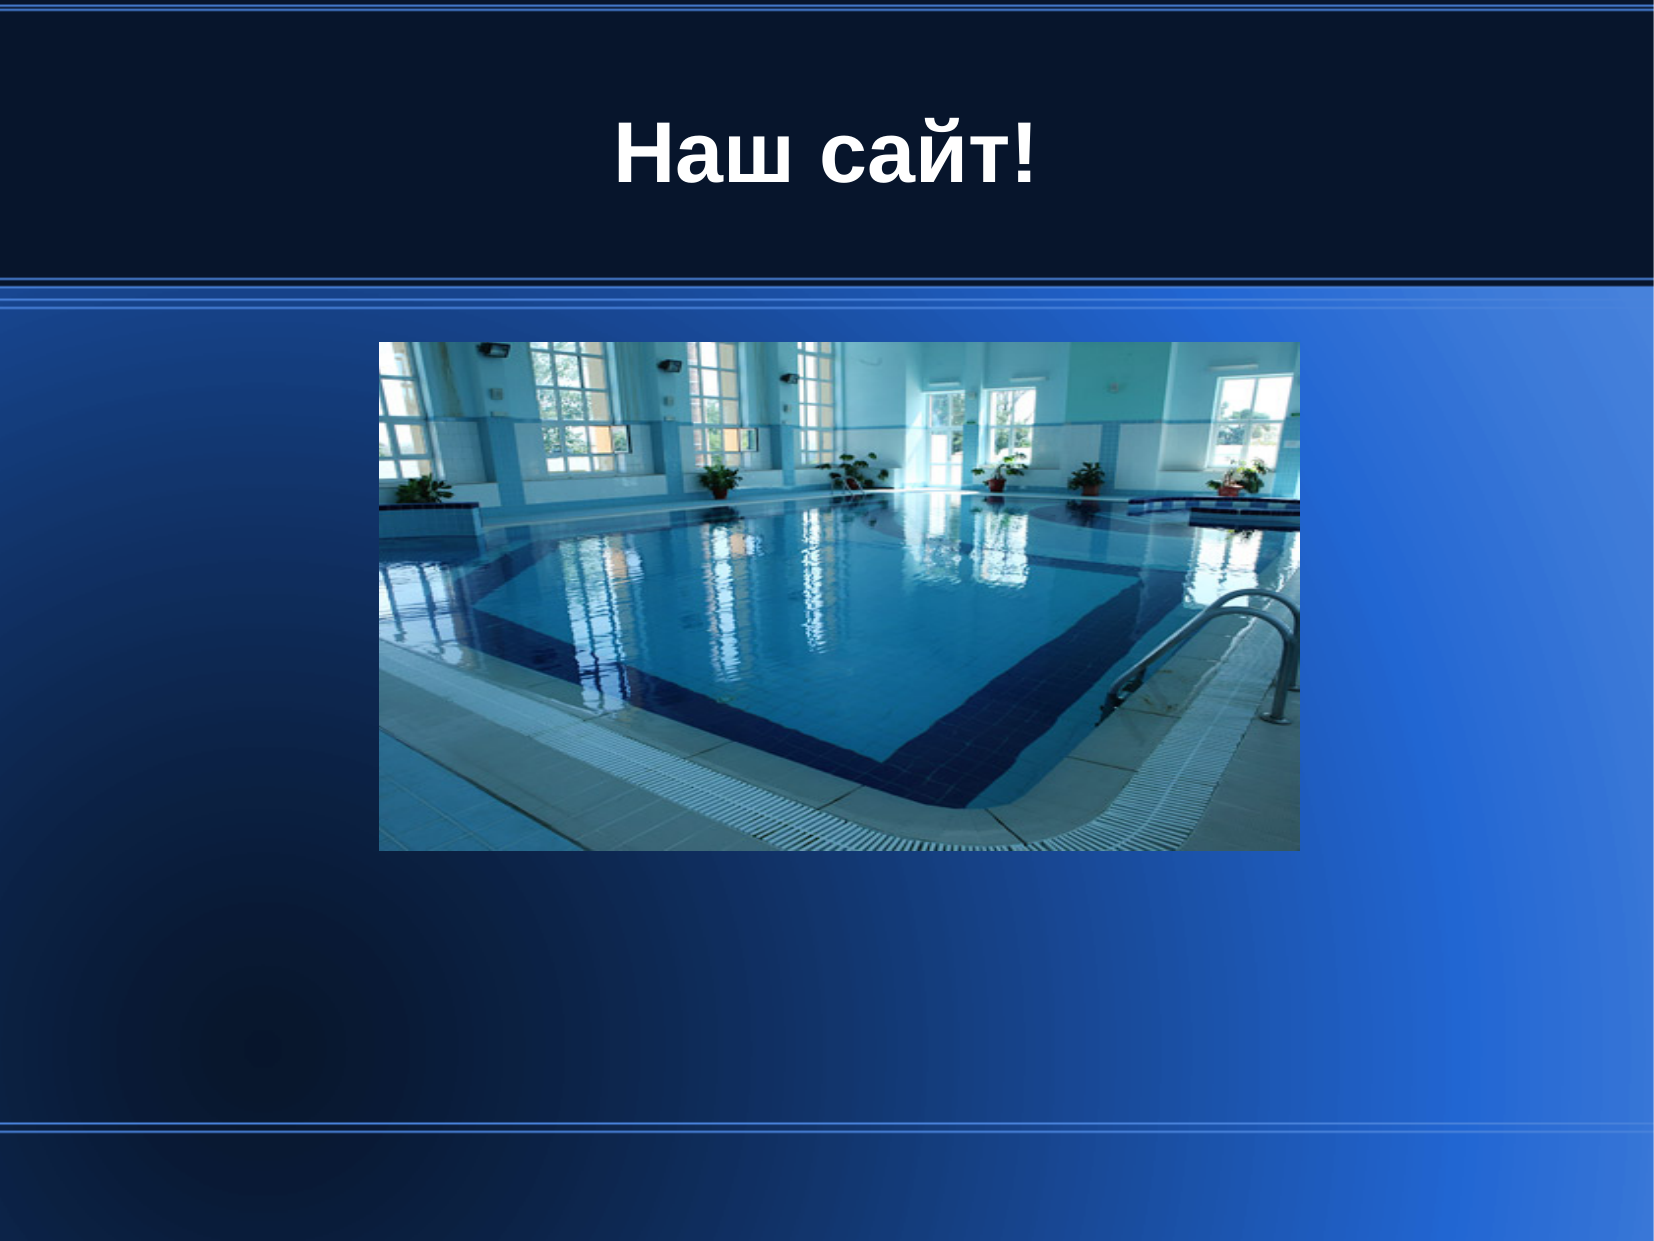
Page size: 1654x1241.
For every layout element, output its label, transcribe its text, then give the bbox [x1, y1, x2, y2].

picture [0, 0, 1654, 1241]
list Наш сайт [82, 355, 1571, 1174]
title Наш сайт! [82, 49, 1571, 257]
